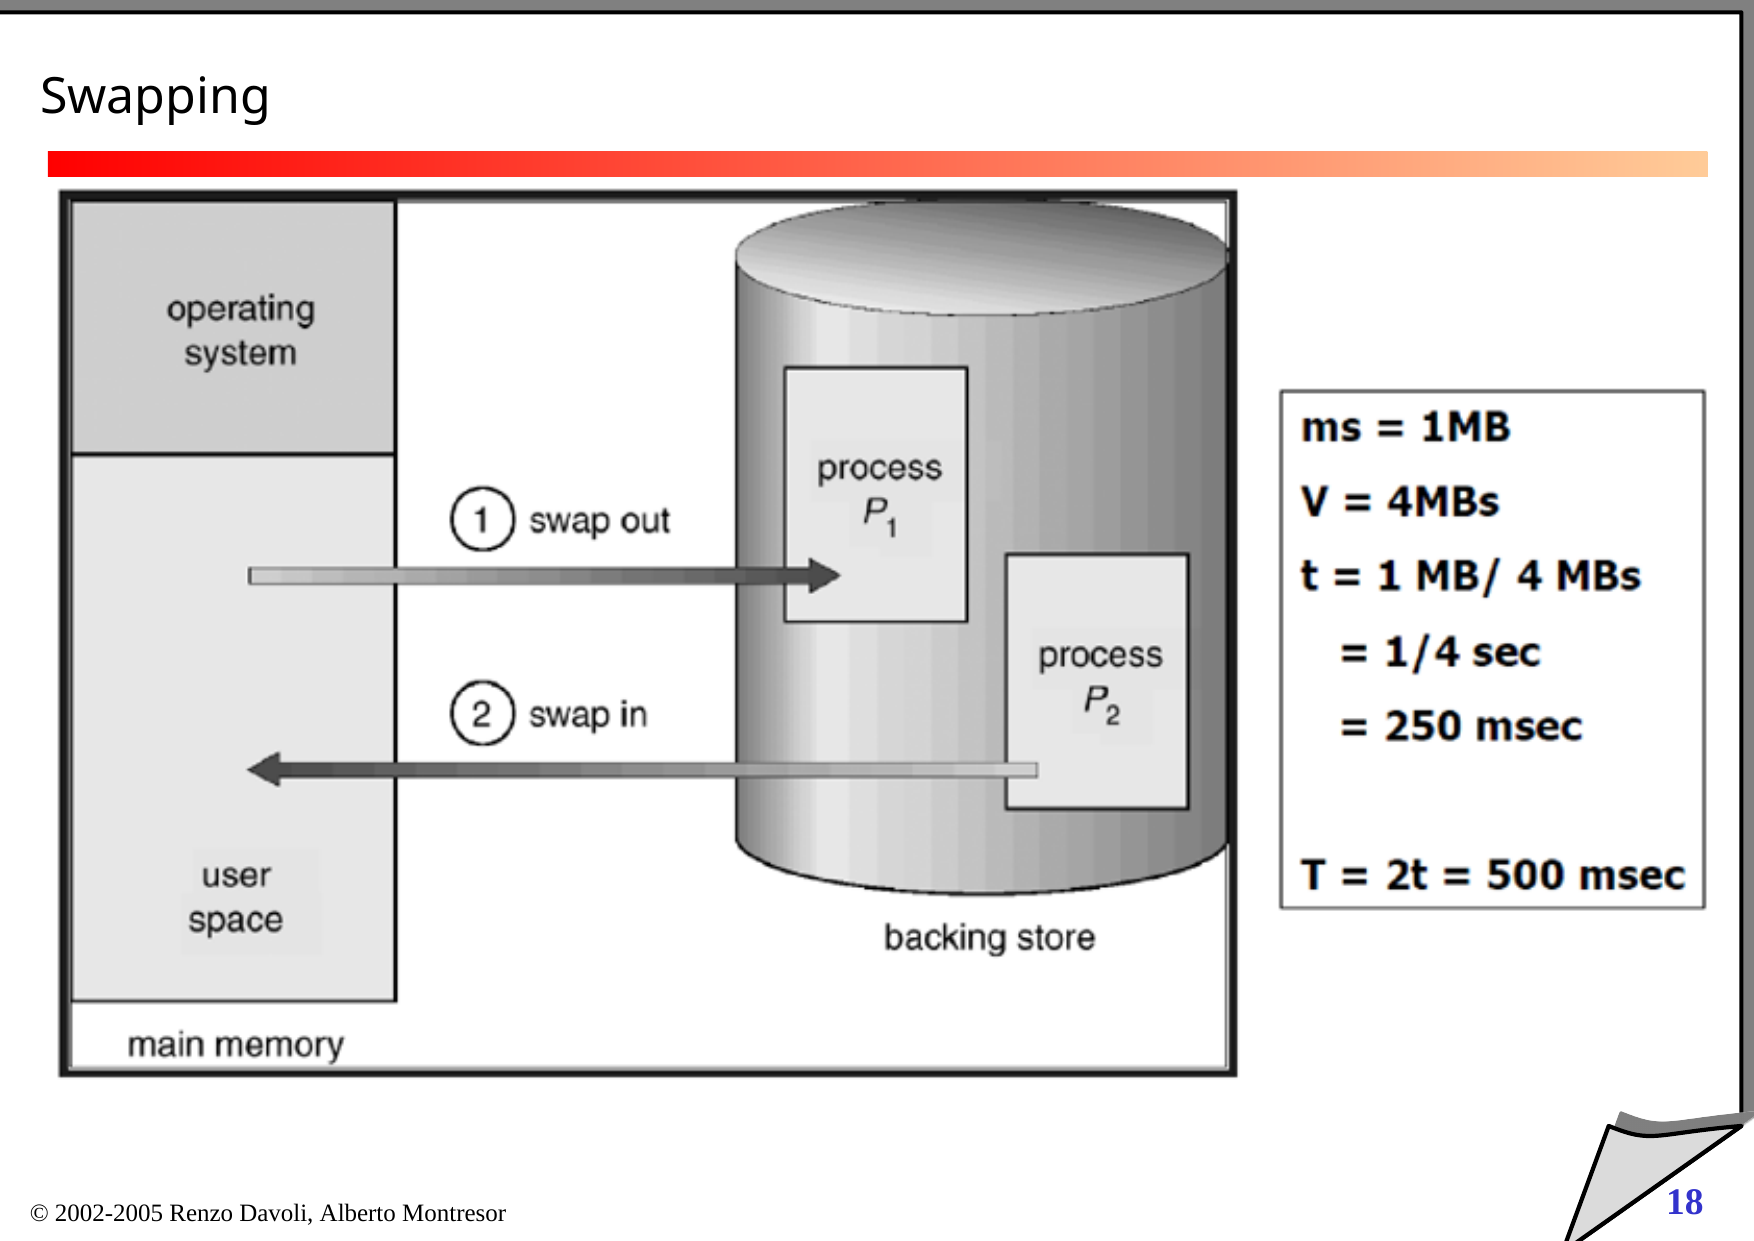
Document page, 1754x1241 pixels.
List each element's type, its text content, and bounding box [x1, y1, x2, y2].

picture [46, 177, 1713, 1109]
text_box MMU [750, 152, 754, 177]
title Swapping [40, 49, 1714, 144]
